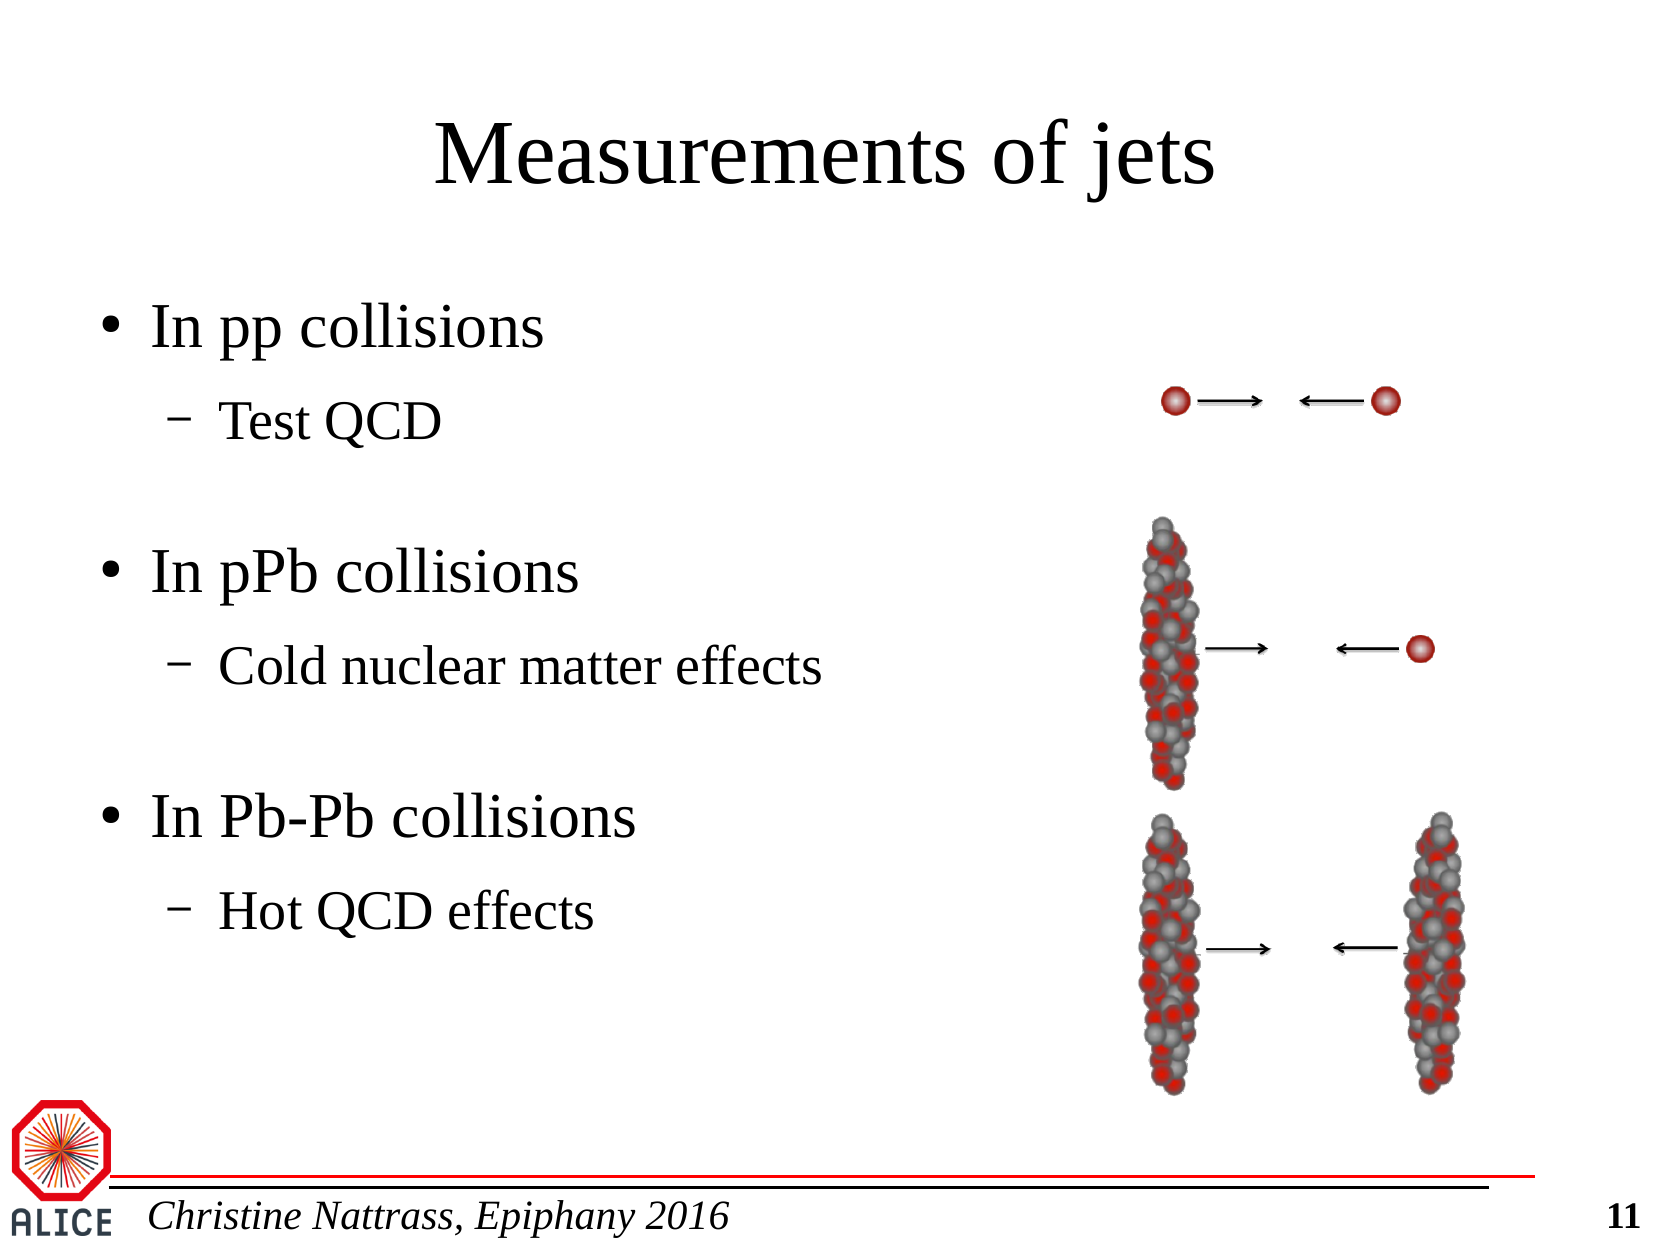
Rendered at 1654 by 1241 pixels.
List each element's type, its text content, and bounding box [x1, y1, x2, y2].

list In pp collisions Test QCD In pPb collisions Cold nuclear matter effects In Pb-Pb collisions Hot QCD effects [82, 290, 1538, 1010]
picture [1136, 811, 1284, 1111]
picture [1319, 809, 1467, 1109]
picture [11, 1100, 111, 1236]
title Measurements of jets [82, 49, 1571, 257]
picture [1137, 262, 1438, 806]
